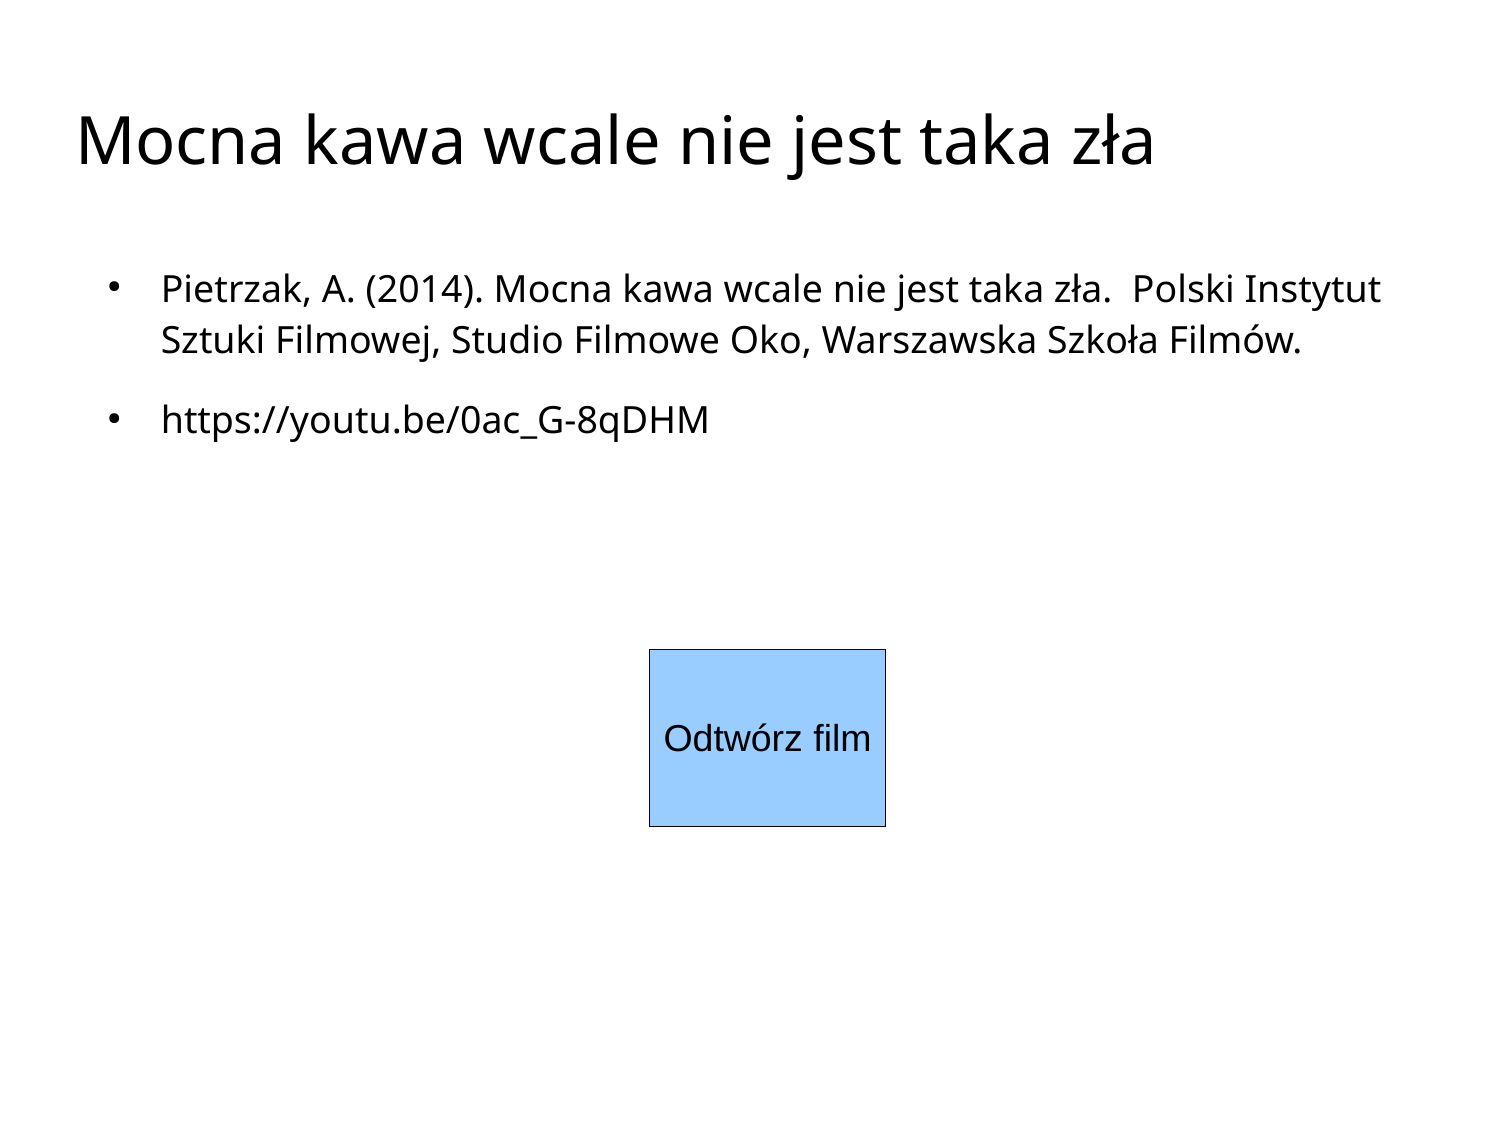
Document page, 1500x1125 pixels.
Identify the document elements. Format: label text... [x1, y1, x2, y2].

title Mocna kawa wcale nie jest taka zła [75, 45, 1425, 233]
list Pietrzak, A. (2014). Mocna kawa wcale nie jest taka zła. Polski Instytut Sztuki Filmowej, Studio Filmowe Oko, Warszawska Szkoła Filmów. https://youtu.be/0ac_G-8qDHM [90, 262, 1418, 591]
text_box Odtwórz film [649, 649, 886, 827]
